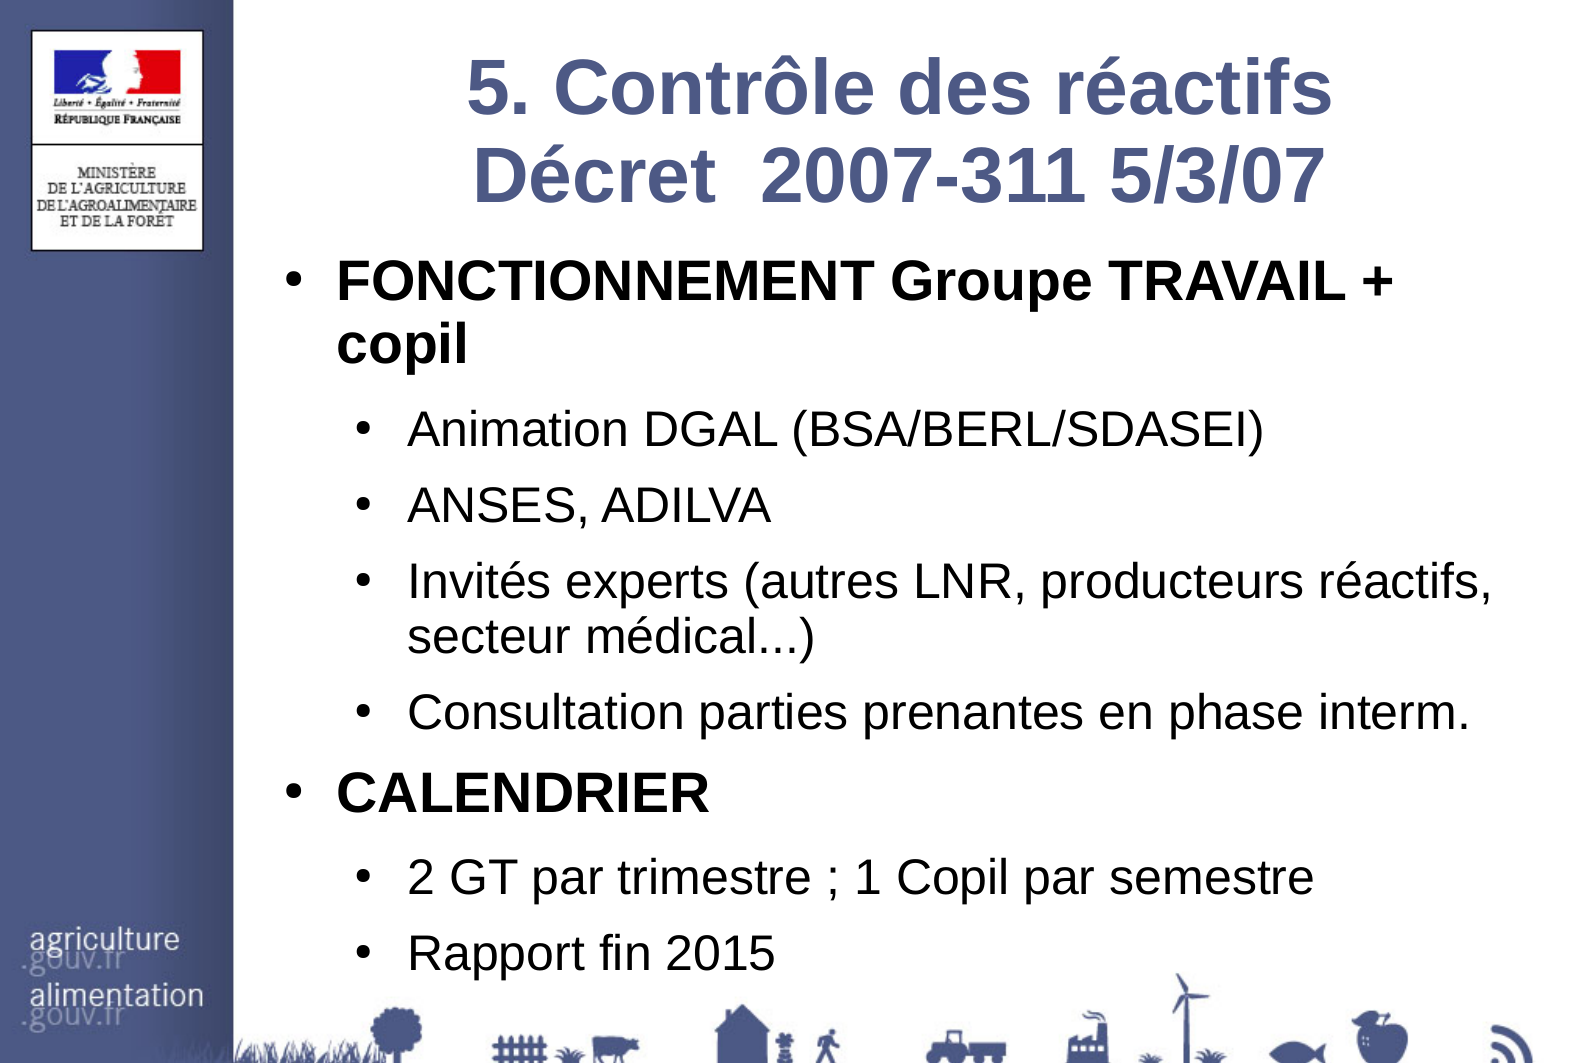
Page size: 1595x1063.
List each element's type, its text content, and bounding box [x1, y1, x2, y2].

title 5. Contrôle des réactifs Décret 2007-311 5/3/07 [265, 43, 1536, 219]
picture [0, 0, 1595, 1063]
list FONCTIONNEMENT Groupe TRAVAIL + copil Animation DGAL (BSA/BERL/SDASEI) ANSES, ADILVA Invités experts (autres LNR, producteurs réactifs, secteur médical...) Consultation parties prenantes en phase interm. CALENDRIER 2 GT par trimestre ; 1 Copil par semestre Rapport fin 2015 [265, 248, 1536, 986]
